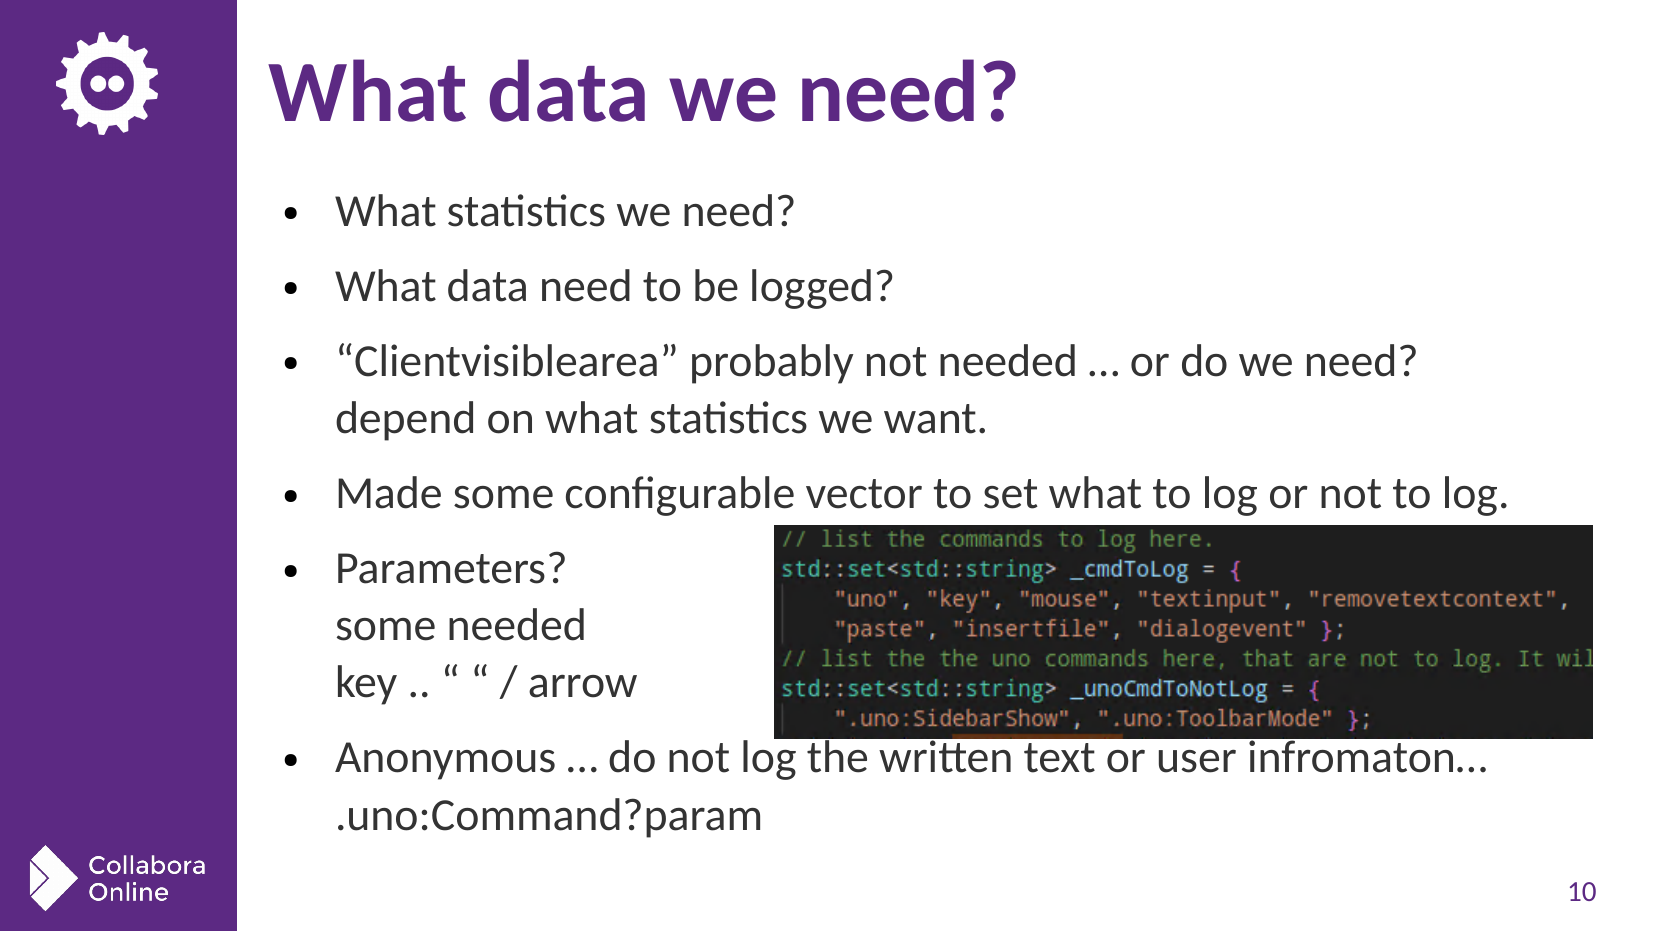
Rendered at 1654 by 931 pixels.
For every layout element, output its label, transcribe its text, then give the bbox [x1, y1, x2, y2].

picture [774, 525, 1593, 739]
list What statistics we need? What data need to be logged? “Clientvisiblearea” probably not needed … or do we need? depend on what statistics we want. Made some configurable vector to set what to log or not to log. Parameters? some needed key .. “ “ / arrow Anonymous … do not log the written text or user infromaton… .uno:Command?param [264, 180, 1625, 903]
picture [56, 32, 158, 135]
title What data we need? [268, 12, 1654, 144]
picture [25, 840, 209, 916]
